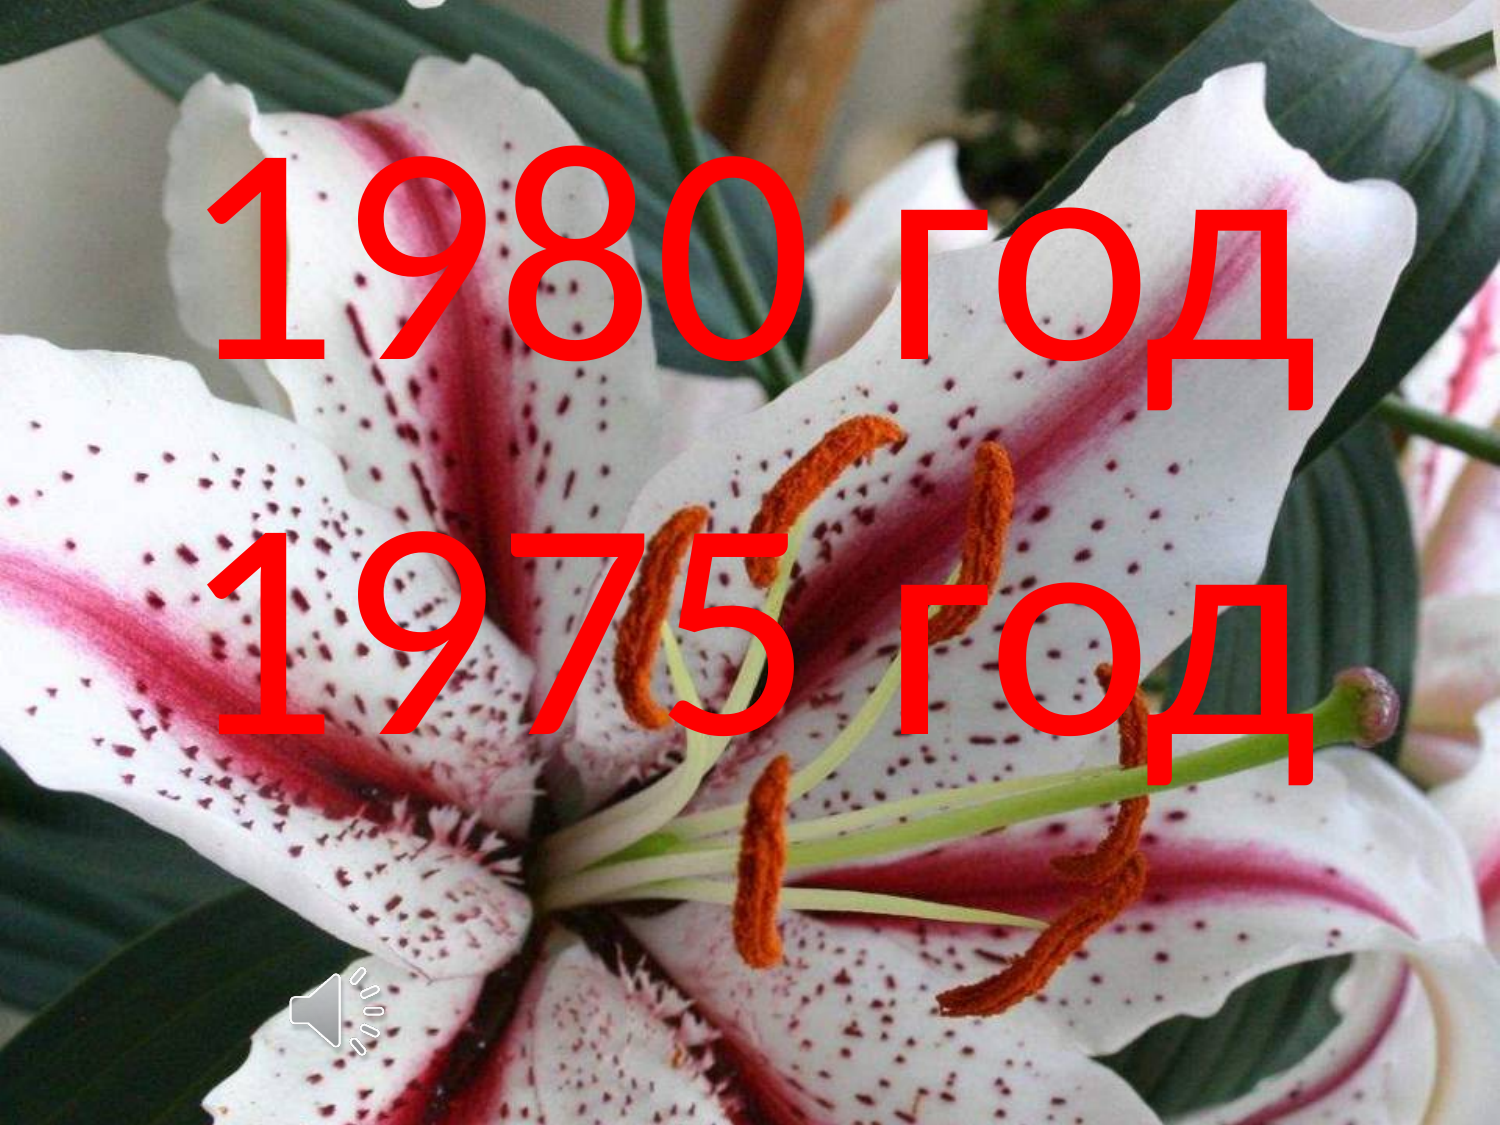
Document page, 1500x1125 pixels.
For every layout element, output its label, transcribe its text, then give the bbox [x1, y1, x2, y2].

title 1980 год 1975 год [75, 609, 1425, 798]
picture [0, 0, 1500, 1125]
